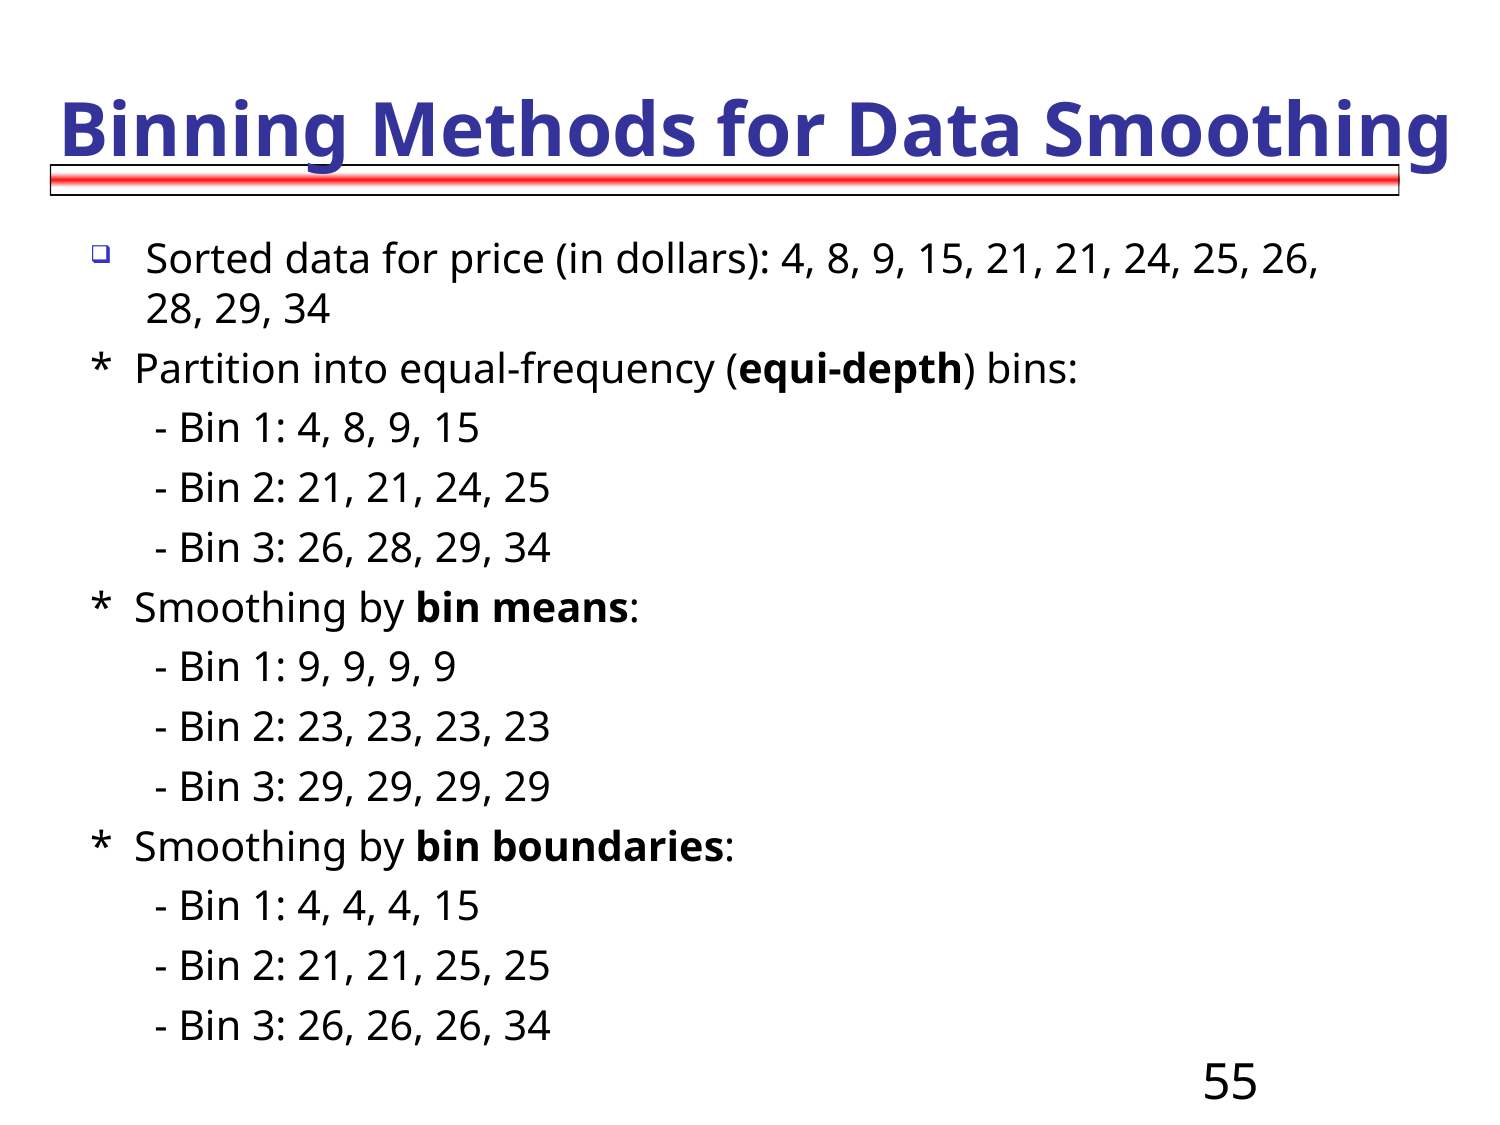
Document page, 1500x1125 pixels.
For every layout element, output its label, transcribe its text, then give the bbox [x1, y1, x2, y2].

text_box <number> [1187, 1062, 1500, 1125]
list Sorted data for price (in dollars): 4, 8, 9, 15, 21, 21, 24, 25, 26, 28, 29, 34 * Partition into equal-frequency (equi-depth) bins: - Bin 1: 4, 8, 9, 15 - Bin 2: 21, 21, 24, 25 - Bin 3: 26, 28, 29, 34 * Smoothing by bin means: - Bin 1: 9, 9, 9, 9 - Bin 2: 23, 23, 23, 23 - Bin 3: 29, 29, 29, 29 * Smoothing by bin boundaries: - Bin 1: 4, 4, 4, 15 - Bin 2: 21, 21, 25, 25 - Bin 3: 26, 26, 26, 34 [74, 224, 1400, 1066]
title Binning Methods for Data Smoothing [12, 0, 1500, 180]
